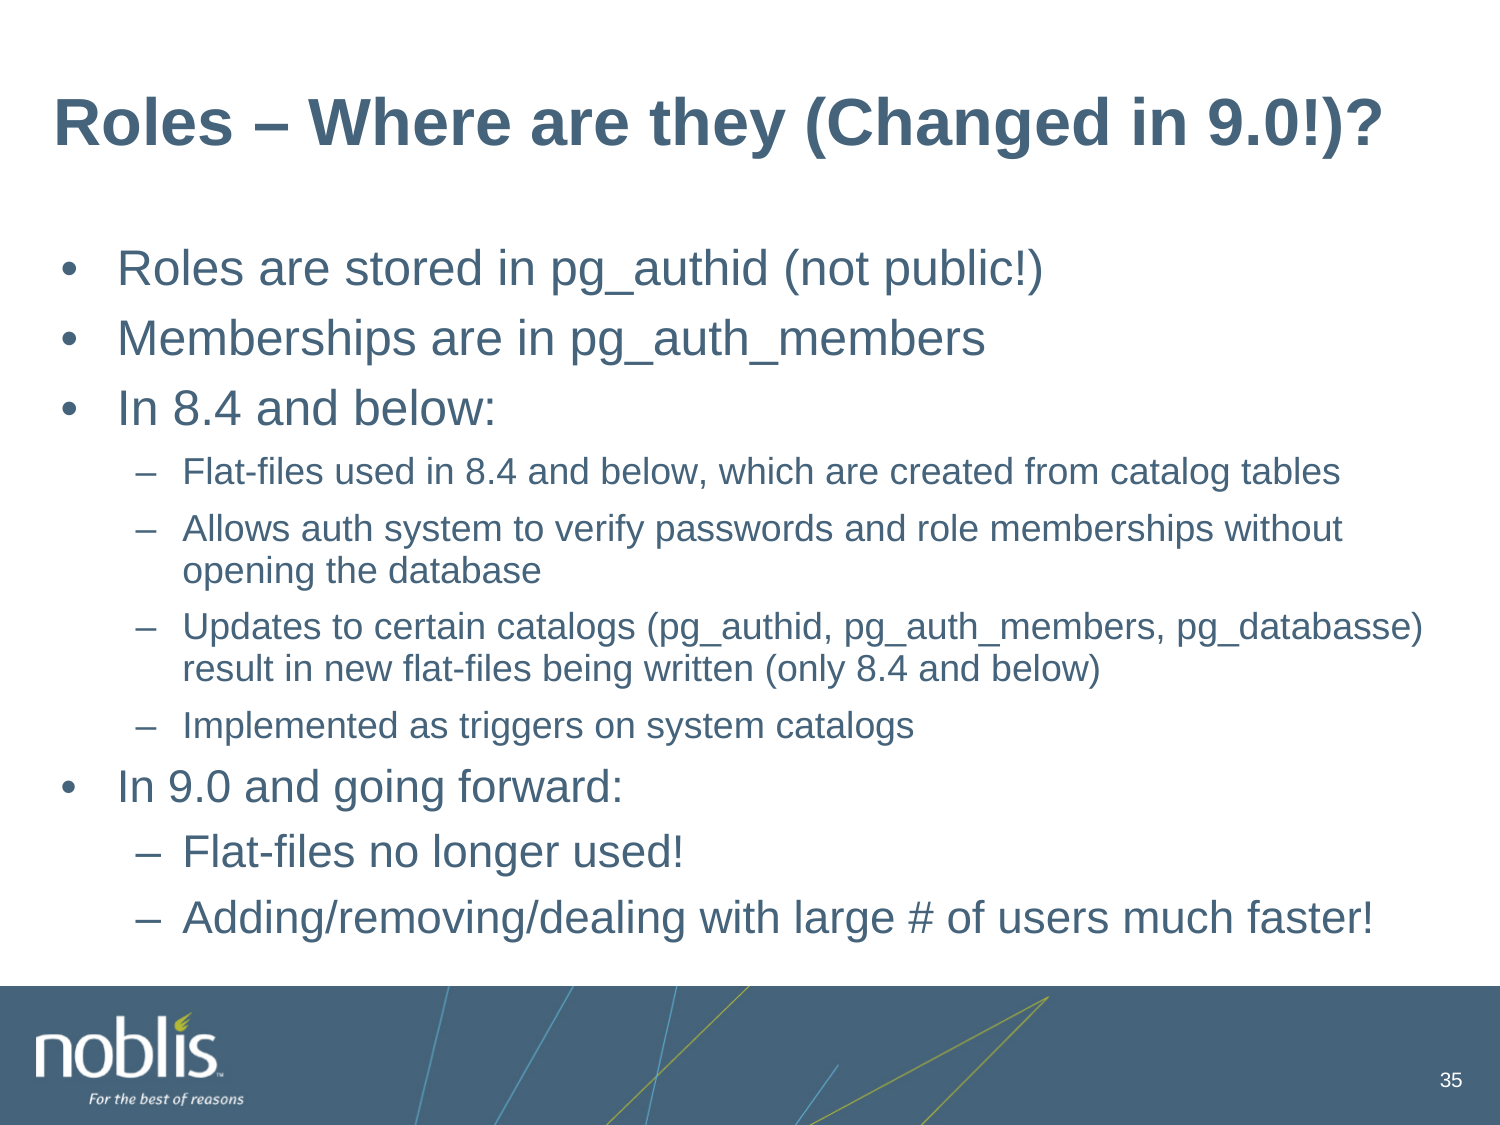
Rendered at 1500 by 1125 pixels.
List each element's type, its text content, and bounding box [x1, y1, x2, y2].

list Roles are stored in pg_authid (not public!) Memberships are in pg_auth_members In 8.4 and below: Flat-files used in 8.4 and below, which are created from catalog tables Allows auth system to verify passwords and role memberships without opening the database Updates to certain catalogs (pg_authid, pg_auth_members, pg_databasse) result in new flat-files being written (only 8.4 and below) Implemented as triggers on system catalogs In 9.0 and going forward: Flat-files no longer used! Adding/removing/dealing with large # of users much faster! [60, 239, 1437, 968]
picture [0, 986, 1500, 1125]
title Roles – Where are they (Changed in 9.0!)? [53, 38, 1438, 211]
